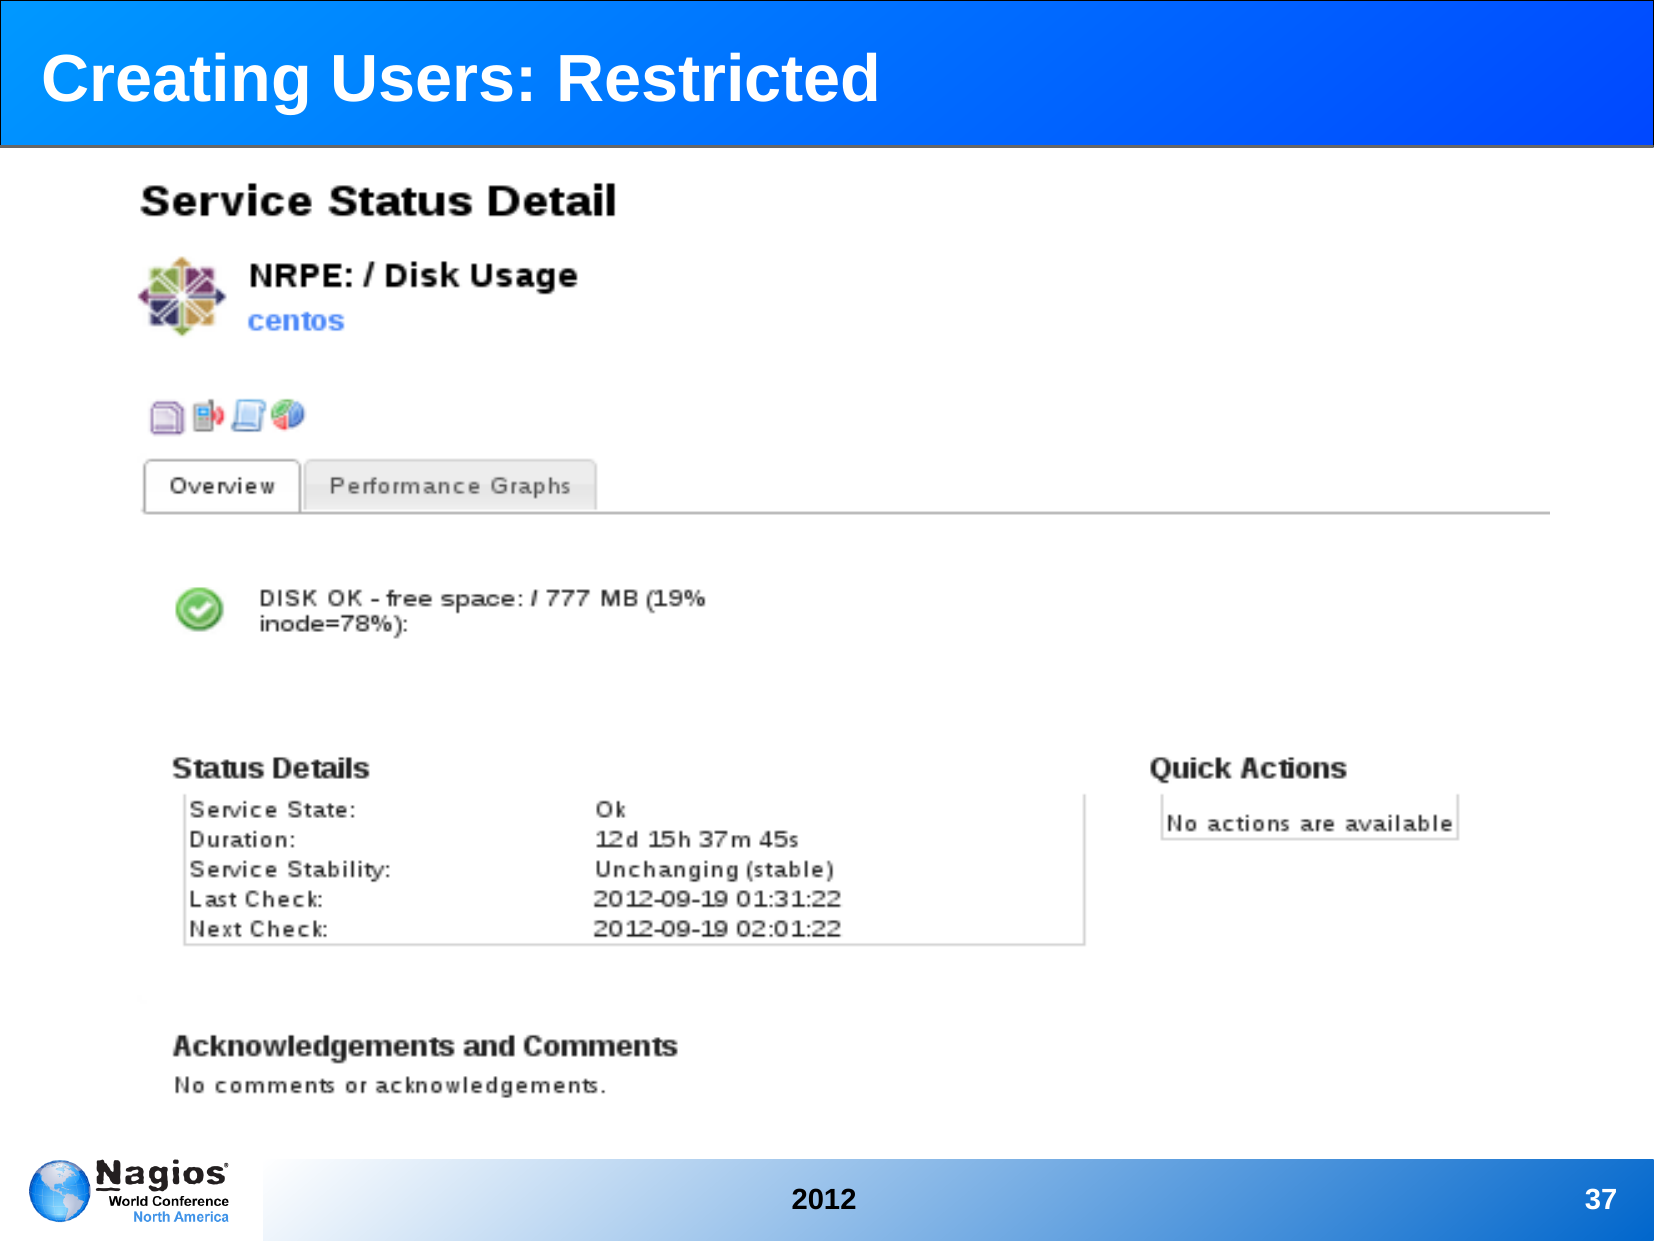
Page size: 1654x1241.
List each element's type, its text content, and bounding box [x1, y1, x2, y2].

picture [29, 1159, 229, 1235]
picture [124, 175, 1550, 1121]
title Creating Users: Restricted [41, 36, 1530, 120]
